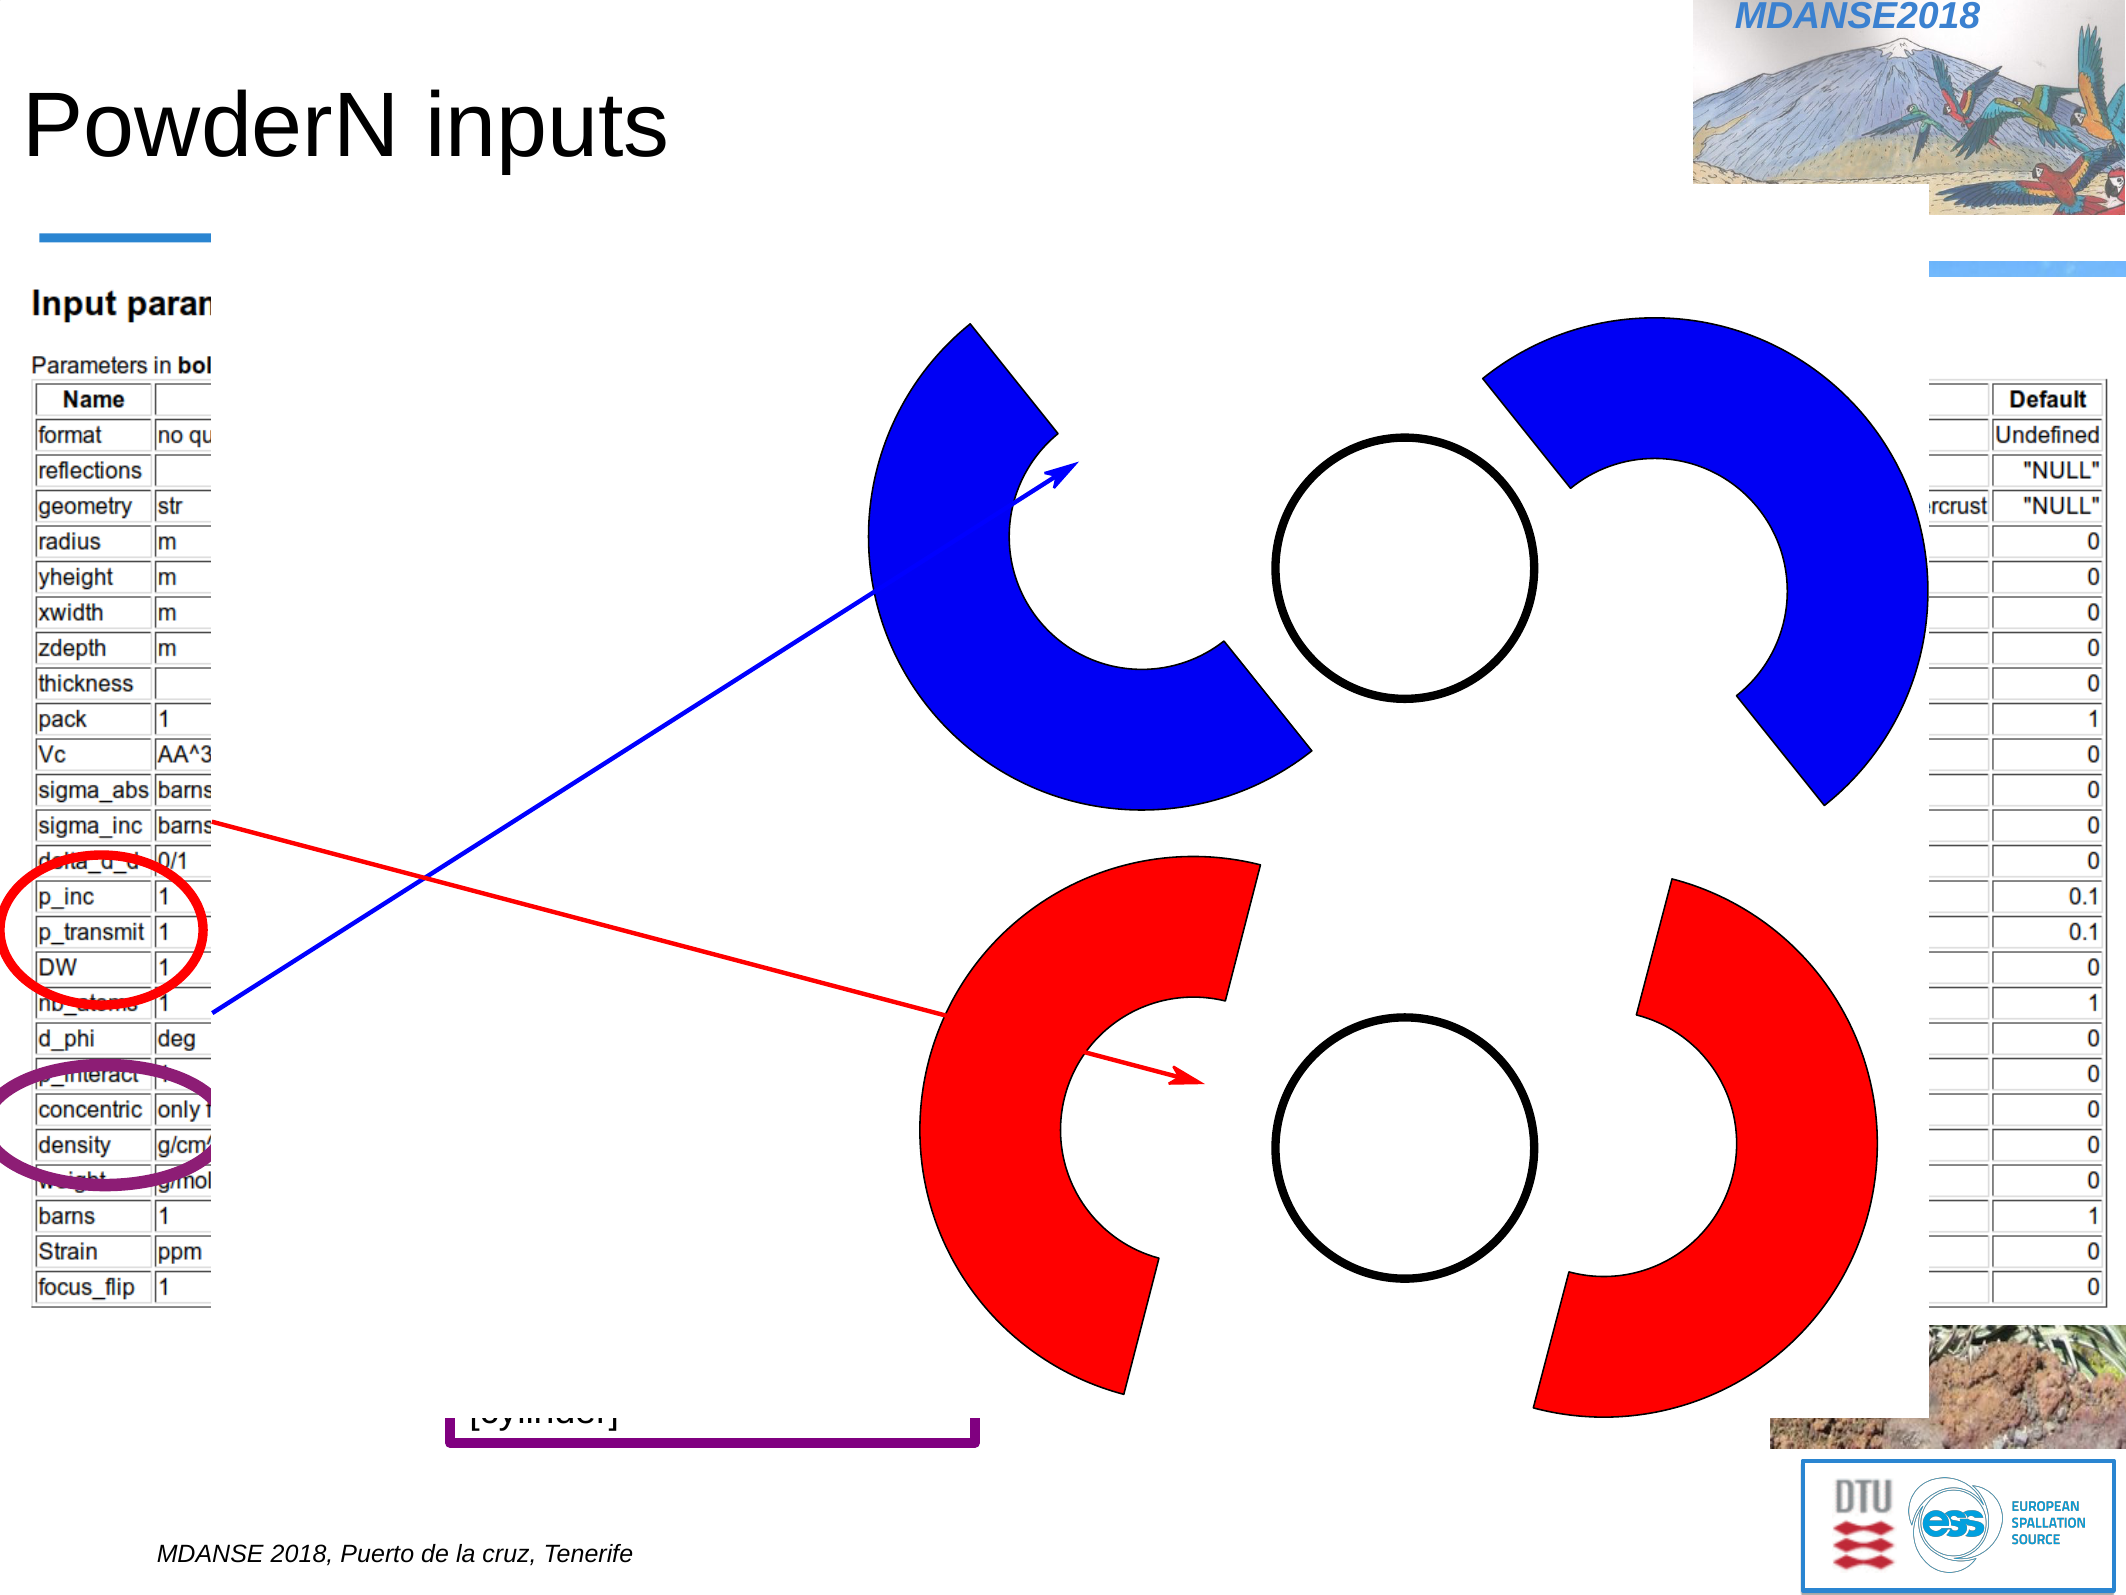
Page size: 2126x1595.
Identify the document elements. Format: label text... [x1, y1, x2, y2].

title PowderN inputs [22, 40, 1938, 209]
text_box Concentric = Hollow Powder [cylinder] [450, 1418, 976, 1444]
picture [6, 0, 2126, 1449]
picture [1908, 1477, 2085, 1573]
picture [6, 860, 198, 1000]
picture [1832, 1477, 1897, 1573]
